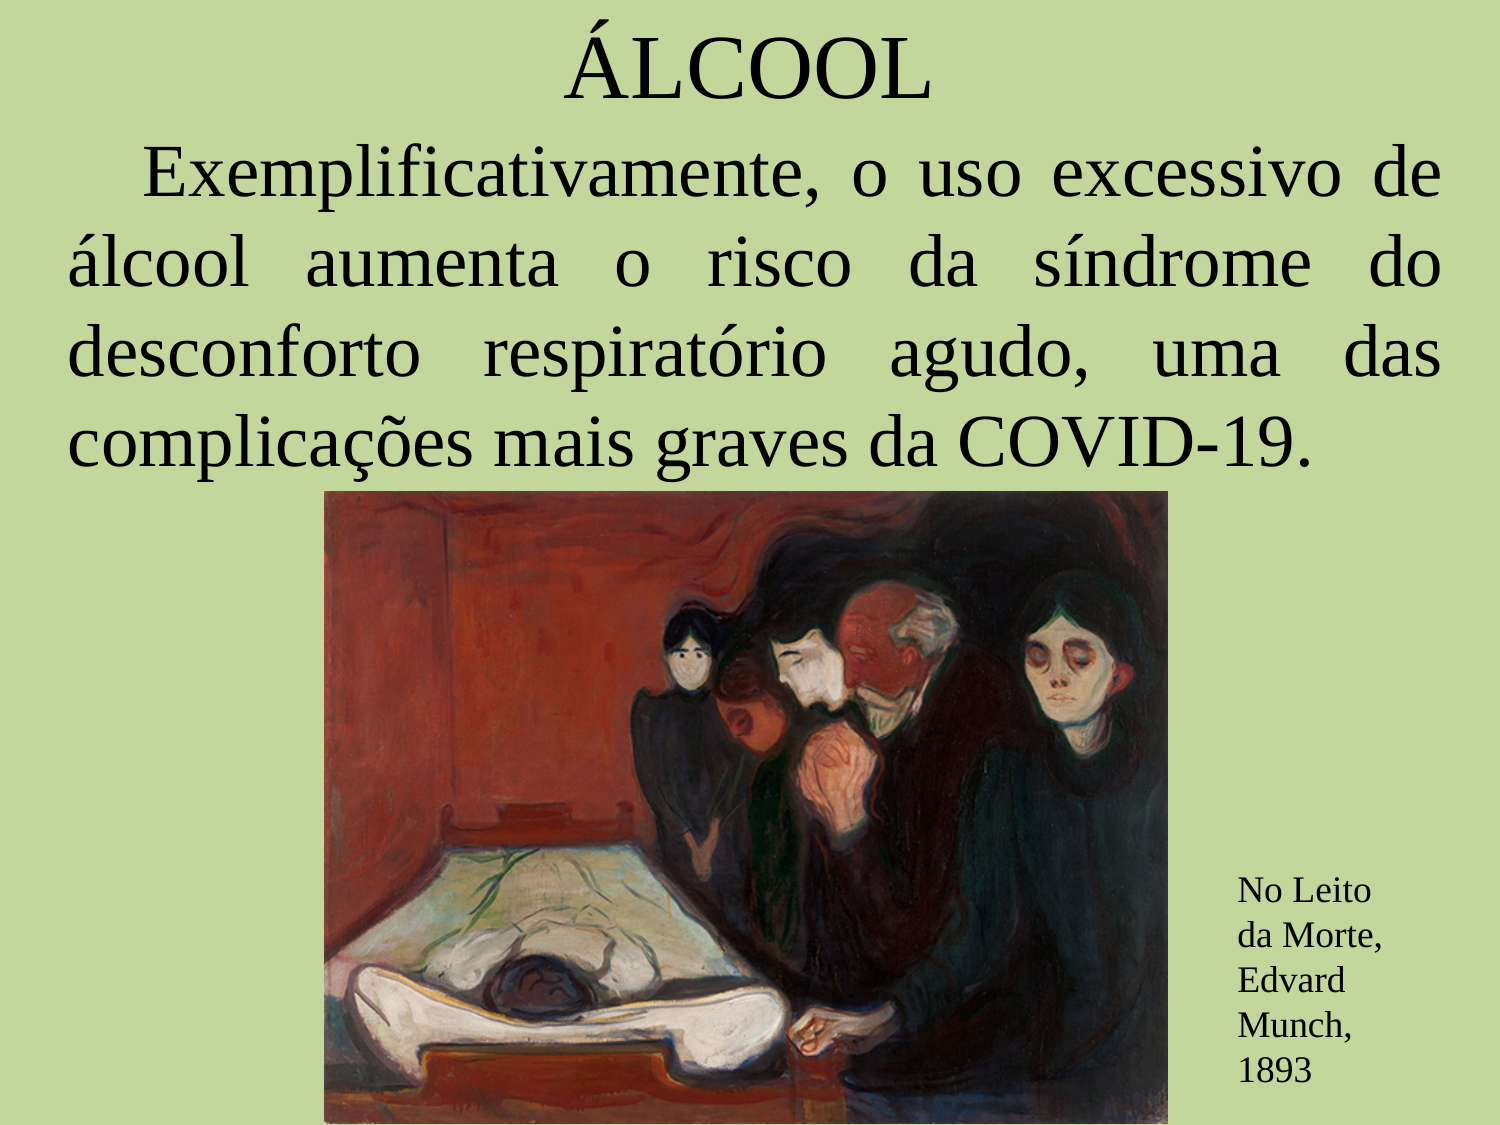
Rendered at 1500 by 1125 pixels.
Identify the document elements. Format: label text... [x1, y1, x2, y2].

text_box Exemplificativamente, o uso excessivo de álcool aumenta o risco da síndrome do desconforto respiratório agudo, uma das complicações mais graves da COVID-19. [53, 125, 1459, 489]
picture [324, 491, 1168, 1124]
text_box No Leito da Morte, Edvard Munch, 1893 [1222, 857, 1424, 1098]
text_box ÁLCOOL [0, 0, 1500, 125]
